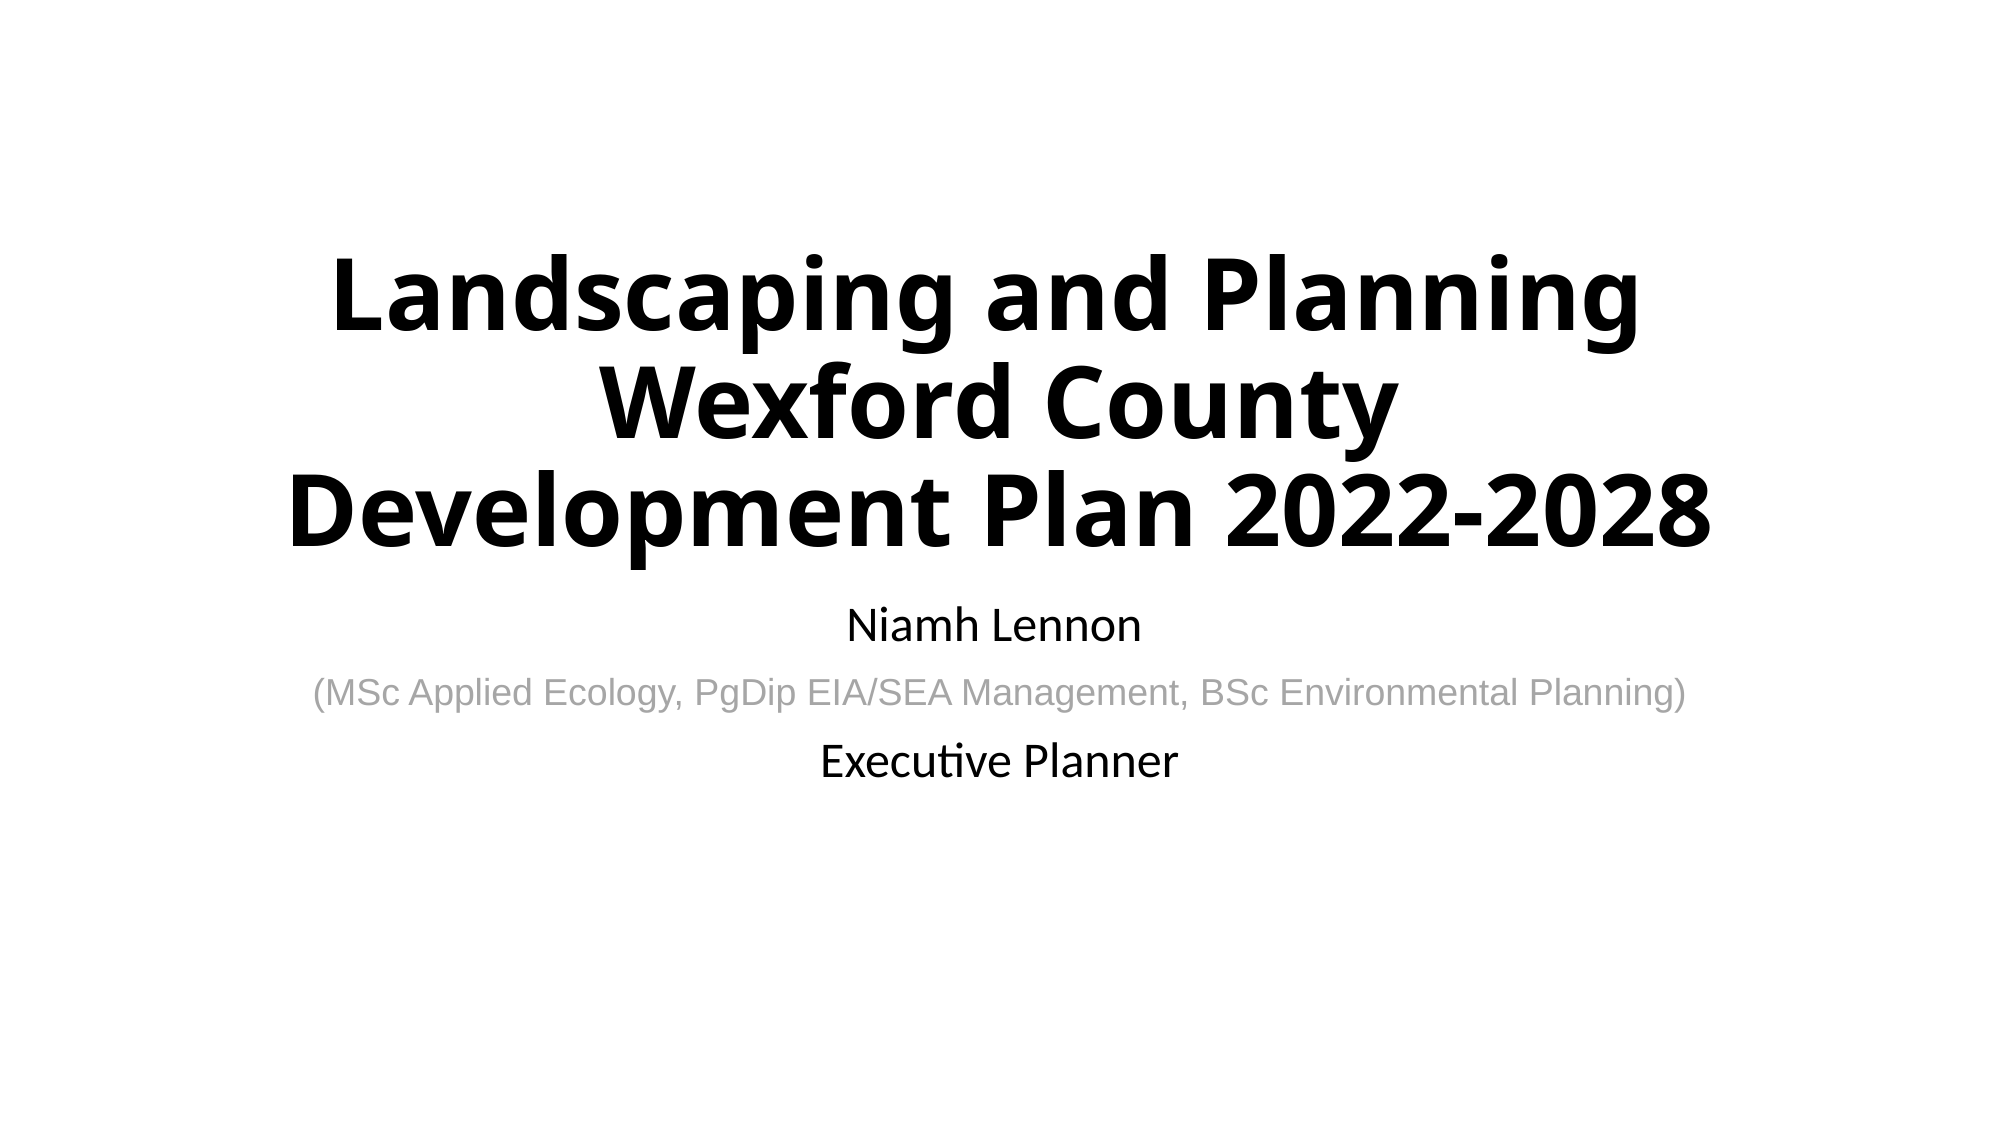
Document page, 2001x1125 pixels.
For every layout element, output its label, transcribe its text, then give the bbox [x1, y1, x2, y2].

subtitle Niamh Lennon (MSc Applied Ecology, PgDip EIA/SEA Management, BSc Environmental Planning) Executive Planner [249, 590, 1750, 863]
title Landscaping and Planning Wexford County Development Plan 2022-2028 [249, 184, 1750, 576]
